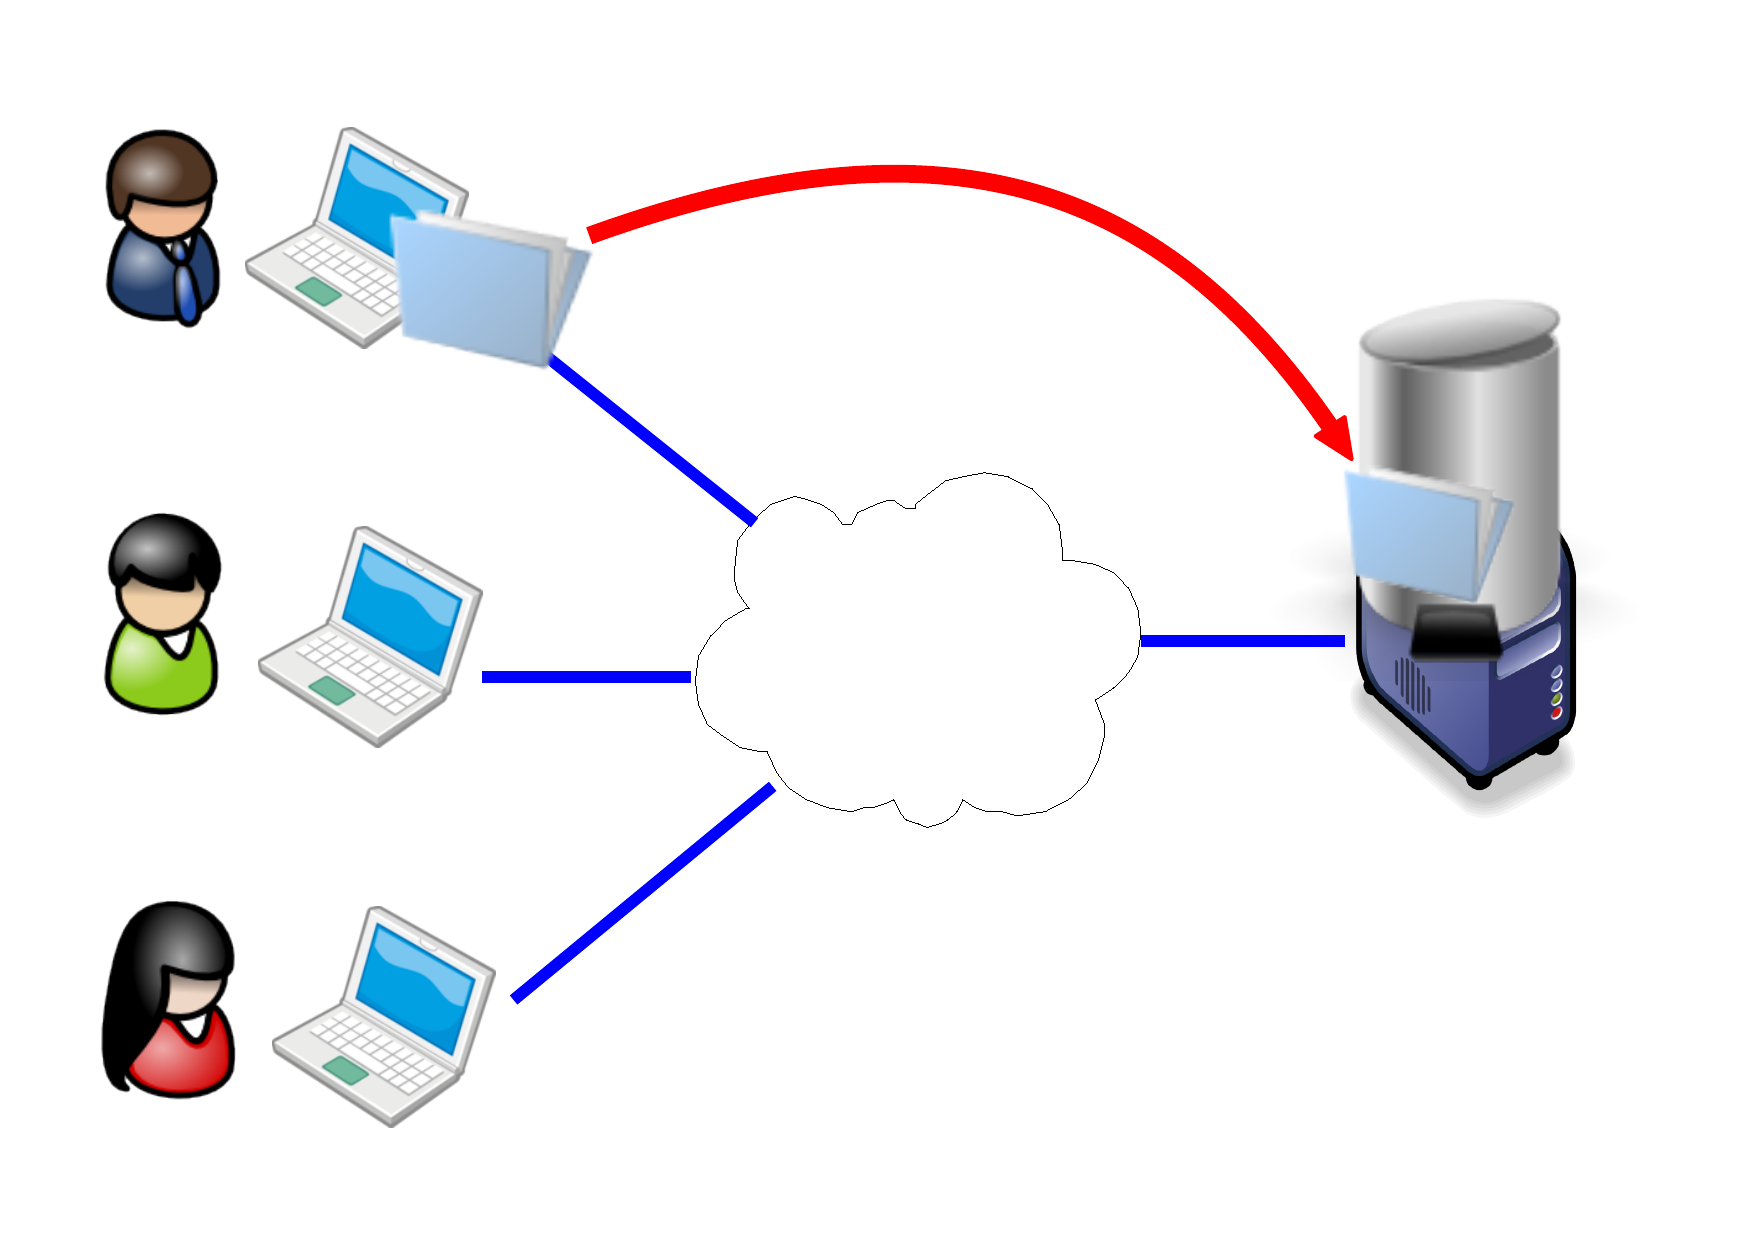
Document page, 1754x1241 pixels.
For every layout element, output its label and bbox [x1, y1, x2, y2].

picture [68, 895, 496, 1128]
text_box [695, 472, 1141, 828]
picture [59, 509, 483, 748]
picture [59, 123, 602, 378]
picture [1250, 197, 1669, 864]
